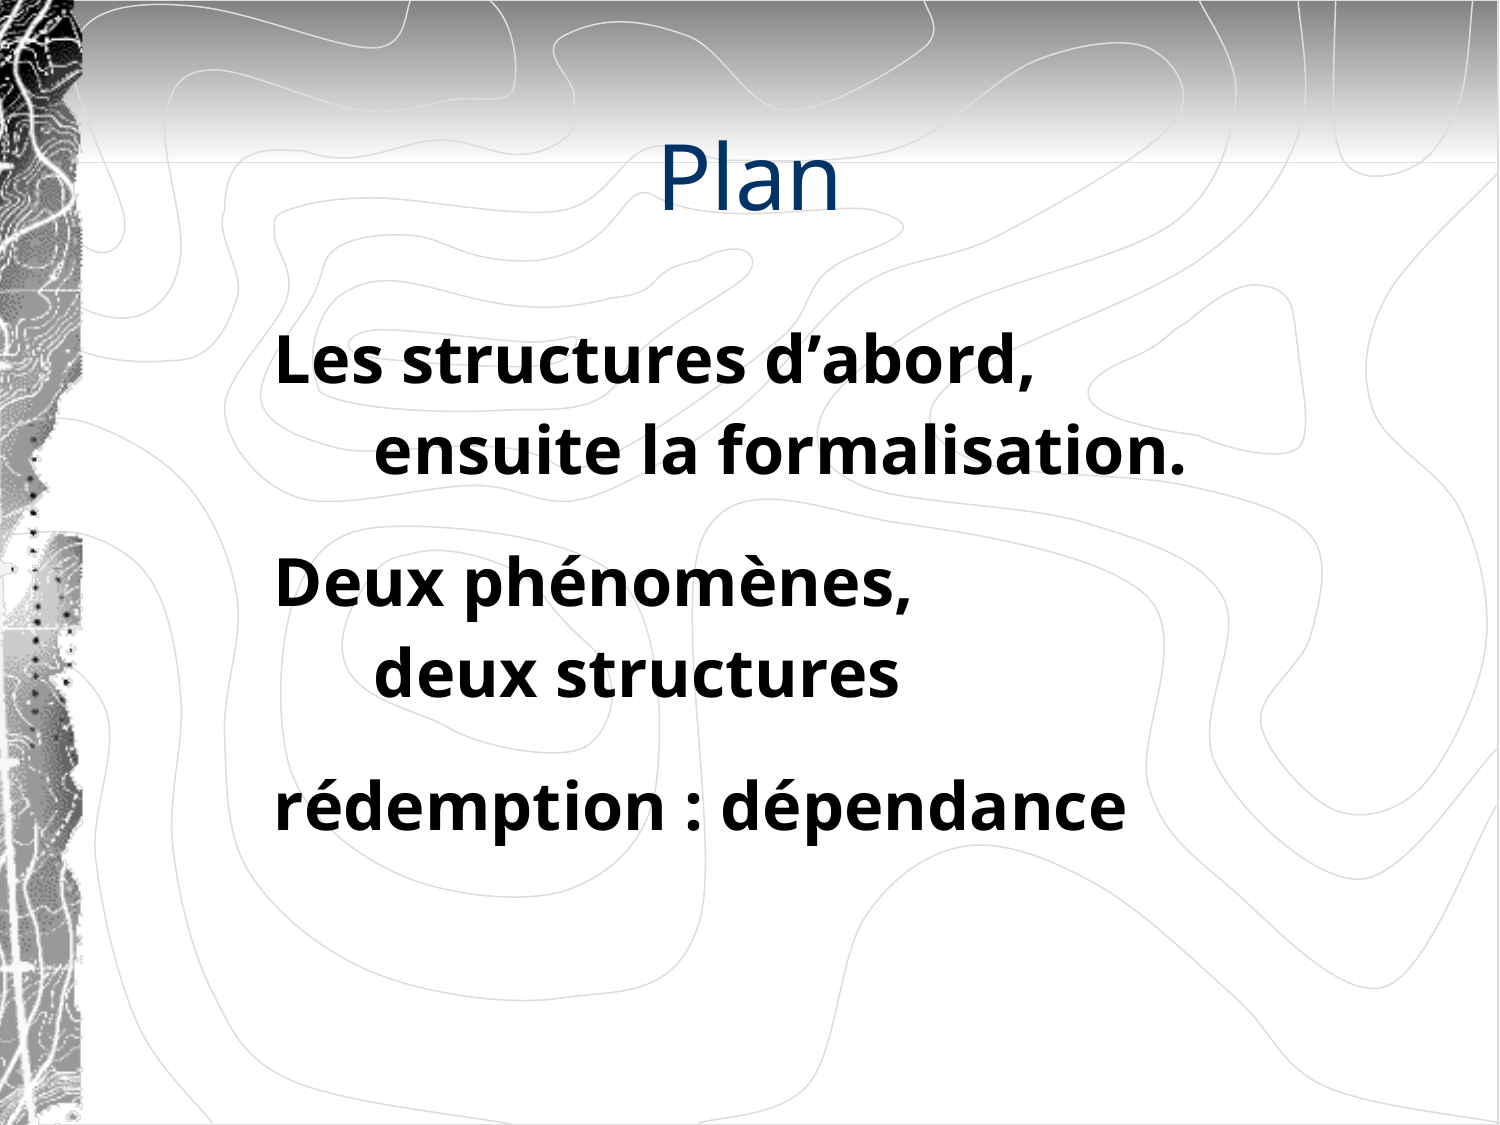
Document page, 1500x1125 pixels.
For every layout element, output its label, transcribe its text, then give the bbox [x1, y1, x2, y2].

subtitle Les structures d’abord, ensuite la formalisation. Deux phénomènes, deux structures rédemption : dépendance [259, 304, 1267, 973]
title Plan [112, 54, 1388, 296]
